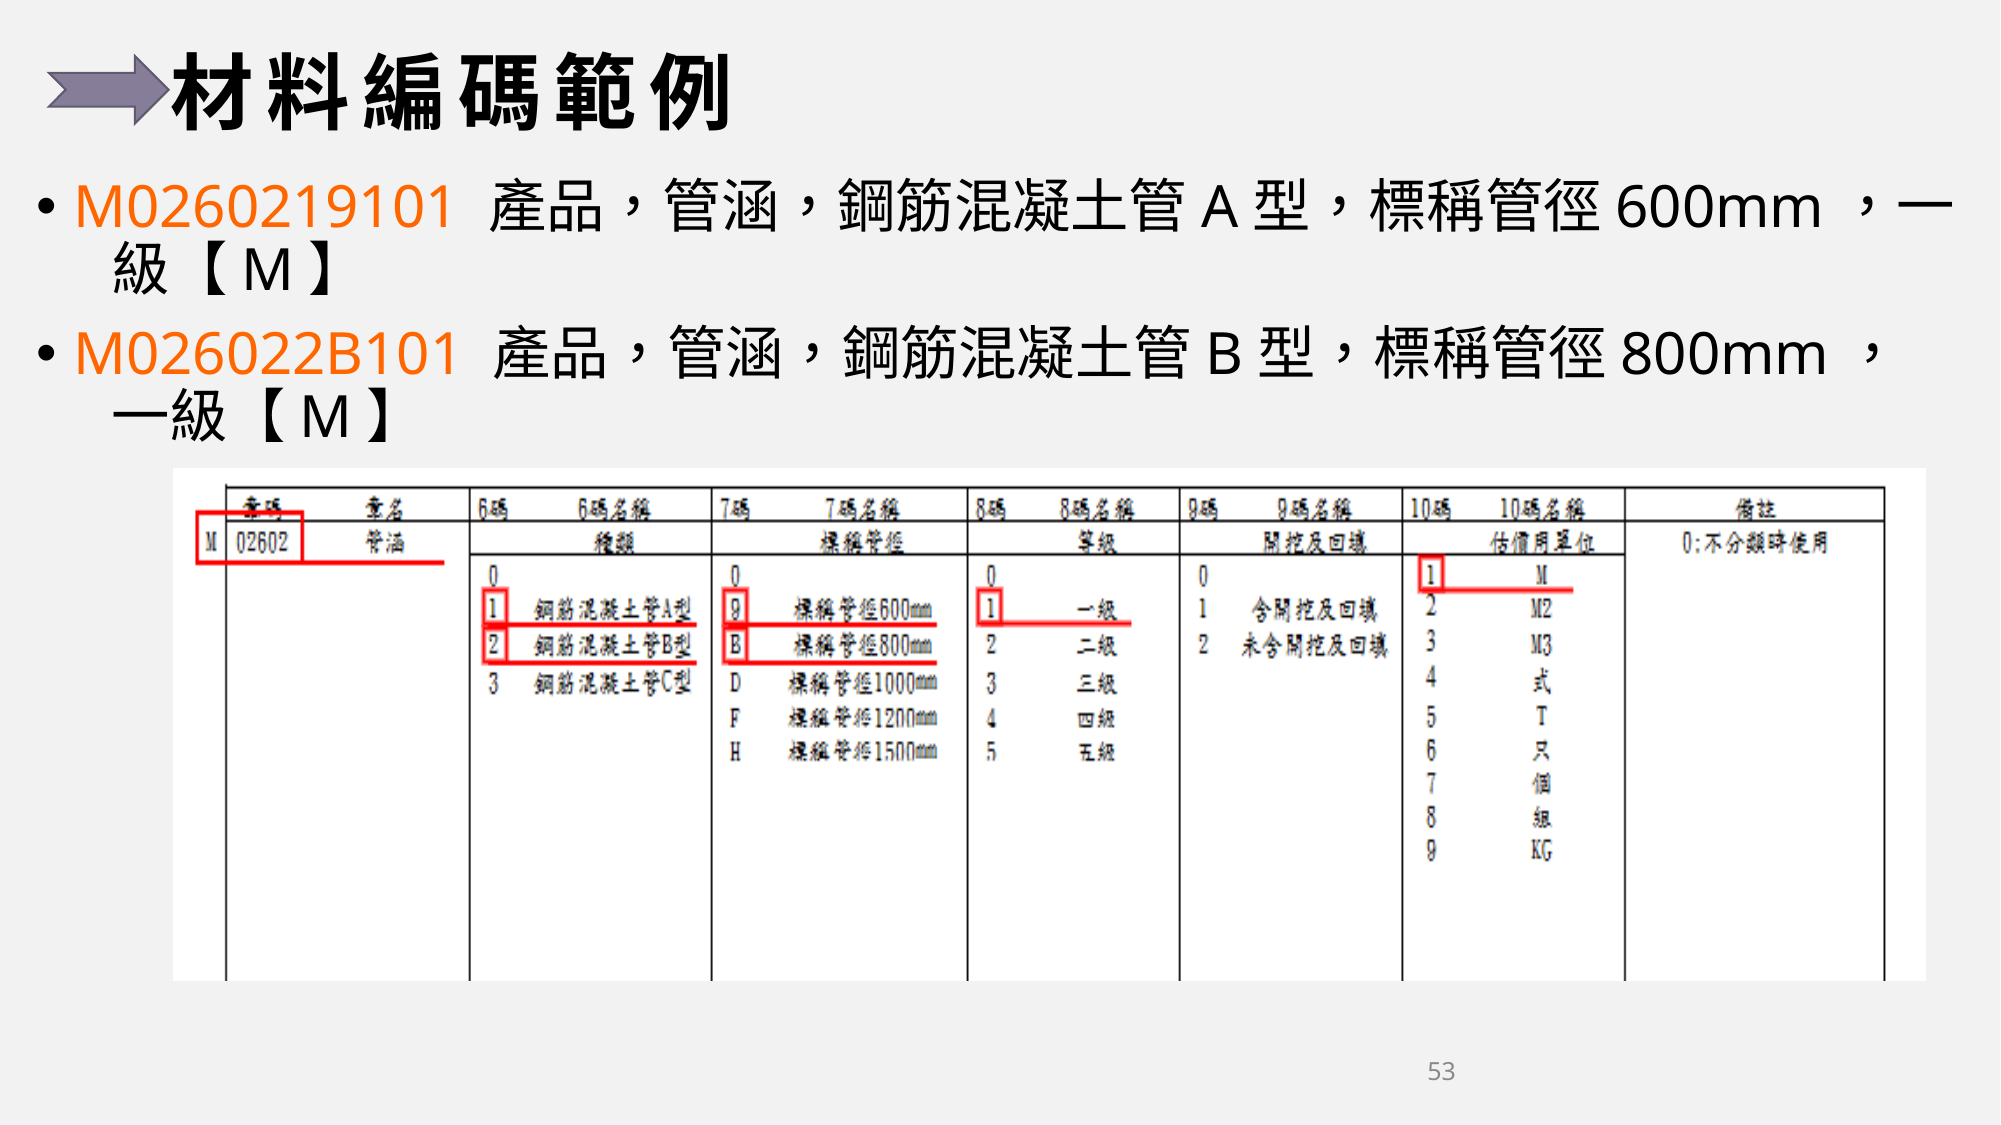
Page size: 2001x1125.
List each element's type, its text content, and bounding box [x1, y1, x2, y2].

chart [173, 468, 1926, 981]
text_box [48, 55, 155, 124]
text_box 材料編碼範例 [155, 32, 1684, 149]
text_box M0260219101 產品，管涵，鋼筋混凝土管A型，標稱管徑600mm，一級【M】 M026022B101 產品，管涵，鋼筋混凝土管B型，標稱管徑800mm，一級【M】 [21, 170, 1974, 496]
text_box 53 [1412, 1042, 1863, 1103]
